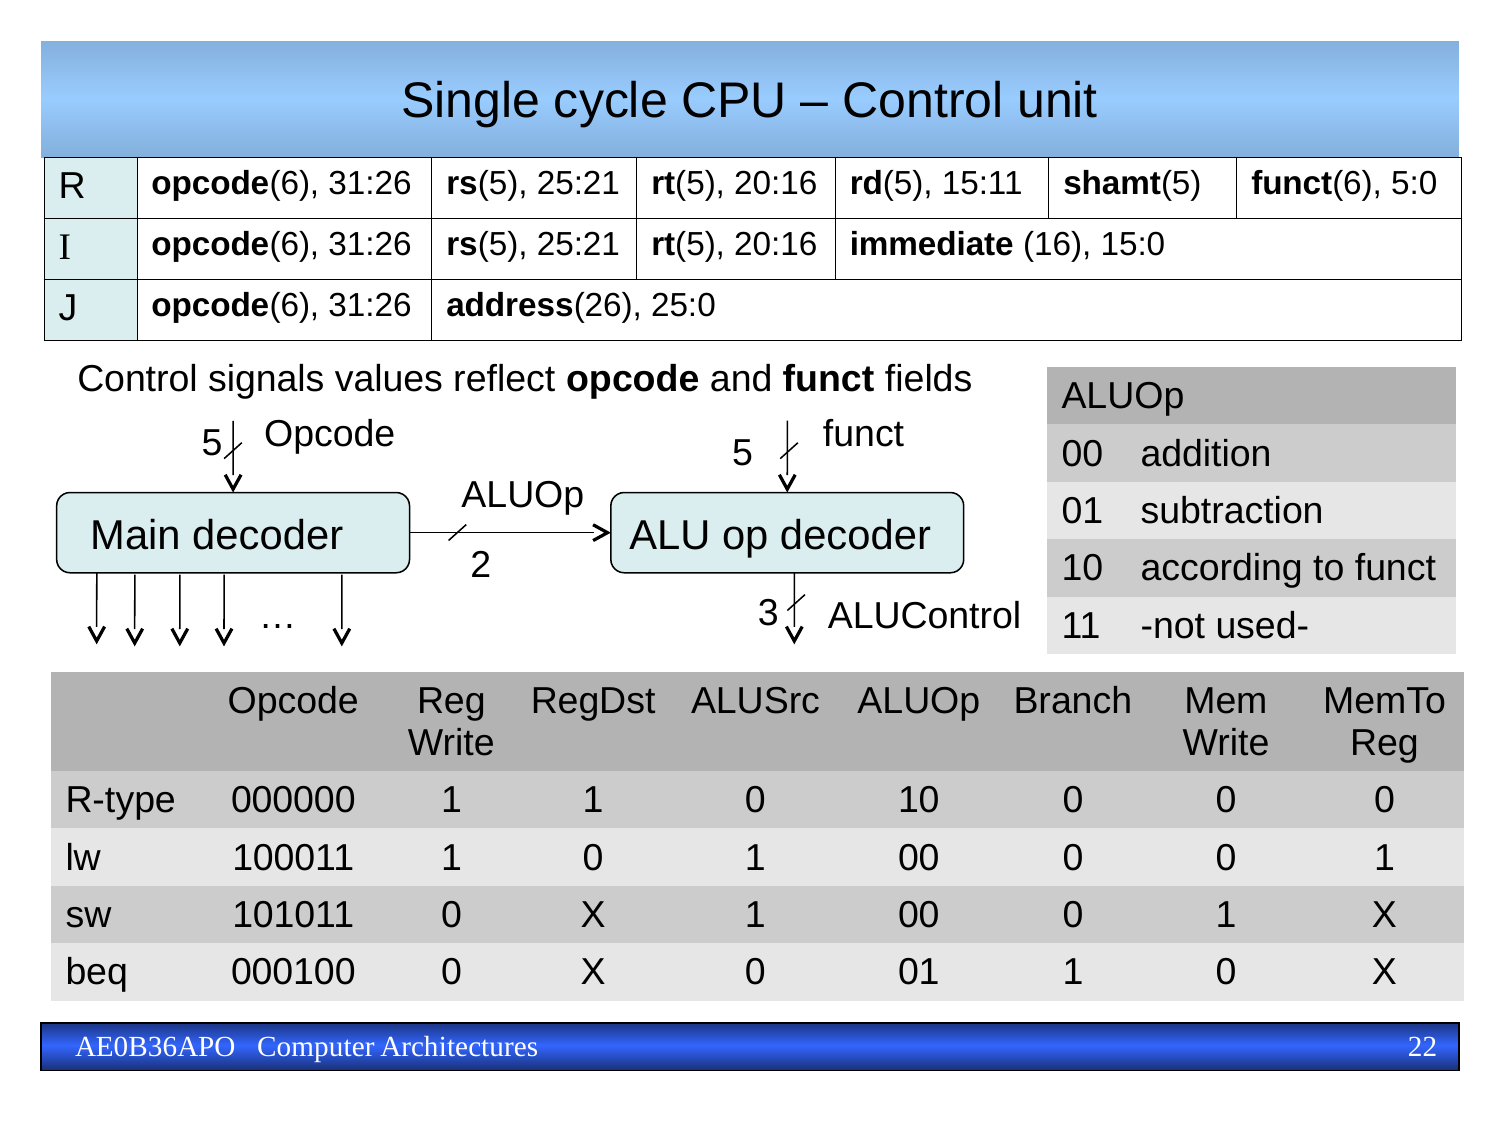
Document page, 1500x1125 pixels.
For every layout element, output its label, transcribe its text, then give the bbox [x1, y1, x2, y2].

text_box Main decoder [56, 492, 410, 573]
table_cell lw [51, 828, 198, 886]
table_header ALUOp [1047, 367, 1456, 424]
table_header MemTo Reg [1305, 672, 1464, 771]
table_cell 100011 [198, 828, 388, 886]
table_cell 00 [1047, 424, 1126, 482]
table_cell 0 [388, 943, 515, 1001]
text_box ALUOp [433, 462, 600, 523]
text_box … [230, 583, 312, 645]
table_cell 10 [1047, 539, 1126, 597]
table_cell 0 [515, 828, 672, 886]
table_cell according to funct [1126, 539, 1456, 597]
table_cell address(26), 25:0 [432, 280, 1461, 340]
table_header Branch [999, 672, 1147, 771]
table_cell 1 [388, 771, 515, 828]
table_header rd(5), 15:11 [836, 158, 1048, 218]
table_header RegDst [515, 672, 672, 771]
text_box 3 [729, 580, 794, 641]
table_cell X [515, 943, 672, 1001]
table_header rs(5), 25:21 [432, 158, 636, 218]
table_cell 000100 [198, 943, 388, 1001]
text_box 5 [704, 420, 768, 482]
table_cell 01 [839, 943, 999, 1001]
table_cell 0 [999, 886, 1147, 943]
table_cell 1 [672, 886, 839, 943]
table_cell 0 [1305, 771, 1464, 828]
table_cell 000000 [198, 771, 388, 828]
table_cell 0 [672, 943, 839, 1001]
table_cell 0 [672, 771, 839, 828]
table_cell 1 [388, 828, 515, 886]
text_box ALU op decoder [610, 492, 964, 573]
table_cell I [45, 219, 137, 279]
table_header RegWrite [388, 672, 515, 771]
table_cell 0 [1147, 828, 1305, 886]
table_cell 0 [1147, 771, 1305, 828]
table_cell beq [51, 943, 198, 1001]
table_cell -not used- [1126, 597, 1456, 654]
table_cell opcode(6), 31:26 [138, 219, 431, 279]
text_box Opcode [236, 407, 411, 463]
table_cell addition [1126, 424, 1456, 482]
table_header opcode(6), 31:26 [138, 158, 431, 218]
table_header ALUOp [839, 672, 999, 771]
table_cell 01 [1047, 482, 1126, 539]
table_cell rs(5), 25:21 [432, 219, 636, 279]
table_cell 101011 [198, 886, 388, 943]
table_cell rt(5), 20:16 [637, 219, 835, 279]
table_cell 1 [999, 943, 1147, 1001]
table_cell 1 [1147, 886, 1305, 943]
table_cell 0 [388, 886, 515, 943]
table_header ALUSrc [672, 672, 839, 771]
table_cell 1 [672, 828, 839, 886]
table_cell 0 [999, 771, 1147, 828]
table_cell sw [51, 886, 198, 943]
text_box funct [795, 407, 920, 463]
table_cell J [45, 280, 137, 340]
title Single cycle CPU – Control unit [41, 41, 1459, 158]
table_cell 0 [1147, 943, 1305, 1001]
table_header Mem Write [1147, 672, 1305, 771]
table_cell 00 [839, 828, 999, 886]
table_cell 1 [515, 771, 672, 828]
table_header Opcode [198, 672, 388, 771]
text_box ALUControl [799, 583, 1037, 645]
table_cell immediate (16), 15:0 [836, 219, 1461, 279]
table_cell 00 [839, 886, 999, 943]
table_cell 10 [839, 771, 999, 828]
table_cell 0 [999, 828, 1147, 886]
text_box 5 [173, 410, 238, 471]
table_cell 1 [1305, 828, 1464, 886]
table_cell 11 [1047, 597, 1126, 654]
text_box Control signals values reflect opcode and funct fields [62, 349, 1013, 407]
table_header shamt(5) [1049, 158, 1236, 218]
table_cell X [1305, 886, 1464, 943]
table_cell X [515, 886, 672, 943]
text_box 2 [442, 532, 507, 594]
table_cell R-type [51, 771, 198, 828]
table_cell opcode(6), 31:26 [138, 280, 431, 340]
table_header funct(6), 5:0 [1237, 158, 1461, 218]
table_header R [45, 158, 137, 218]
table_cell X [1305, 943, 1464, 1001]
table_header [51, 672, 198, 771]
table_cell subtraction [1126, 482, 1456, 539]
table_header rt(5), 20:16 [637, 158, 835, 218]
